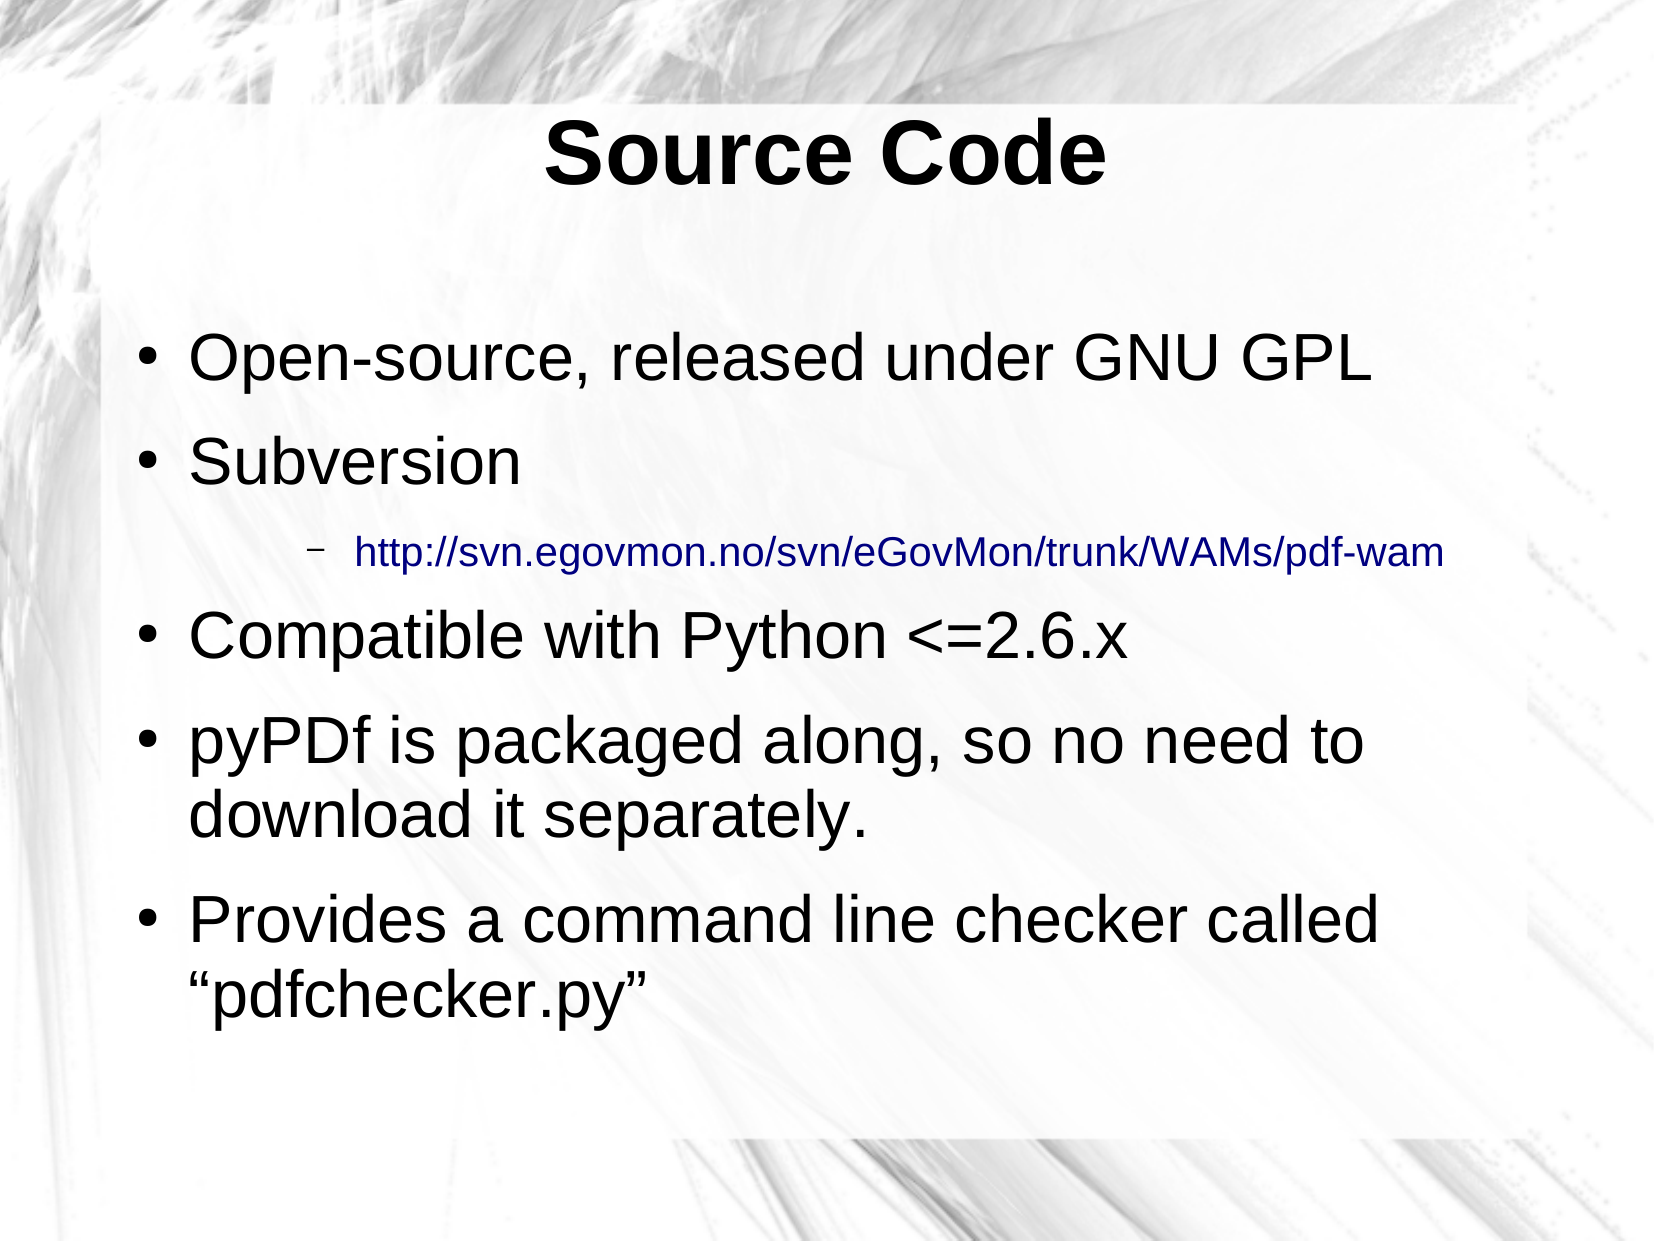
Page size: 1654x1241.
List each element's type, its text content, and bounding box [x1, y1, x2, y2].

title Source Code [82, 56, 1571, 250]
picture [0, 0, 1654, 1241]
list Open-source, released under GNU GPL Subversion http://svn.egovmon.no/svn/eGovMon/trunk/WAMs/pdf-wam Compatible with Python <=2.6.x pyPDf is packaged along, so no need to download it separately. Provides a command line checker called “pdfchecker.py” [118, 319, 1571, 1032]
